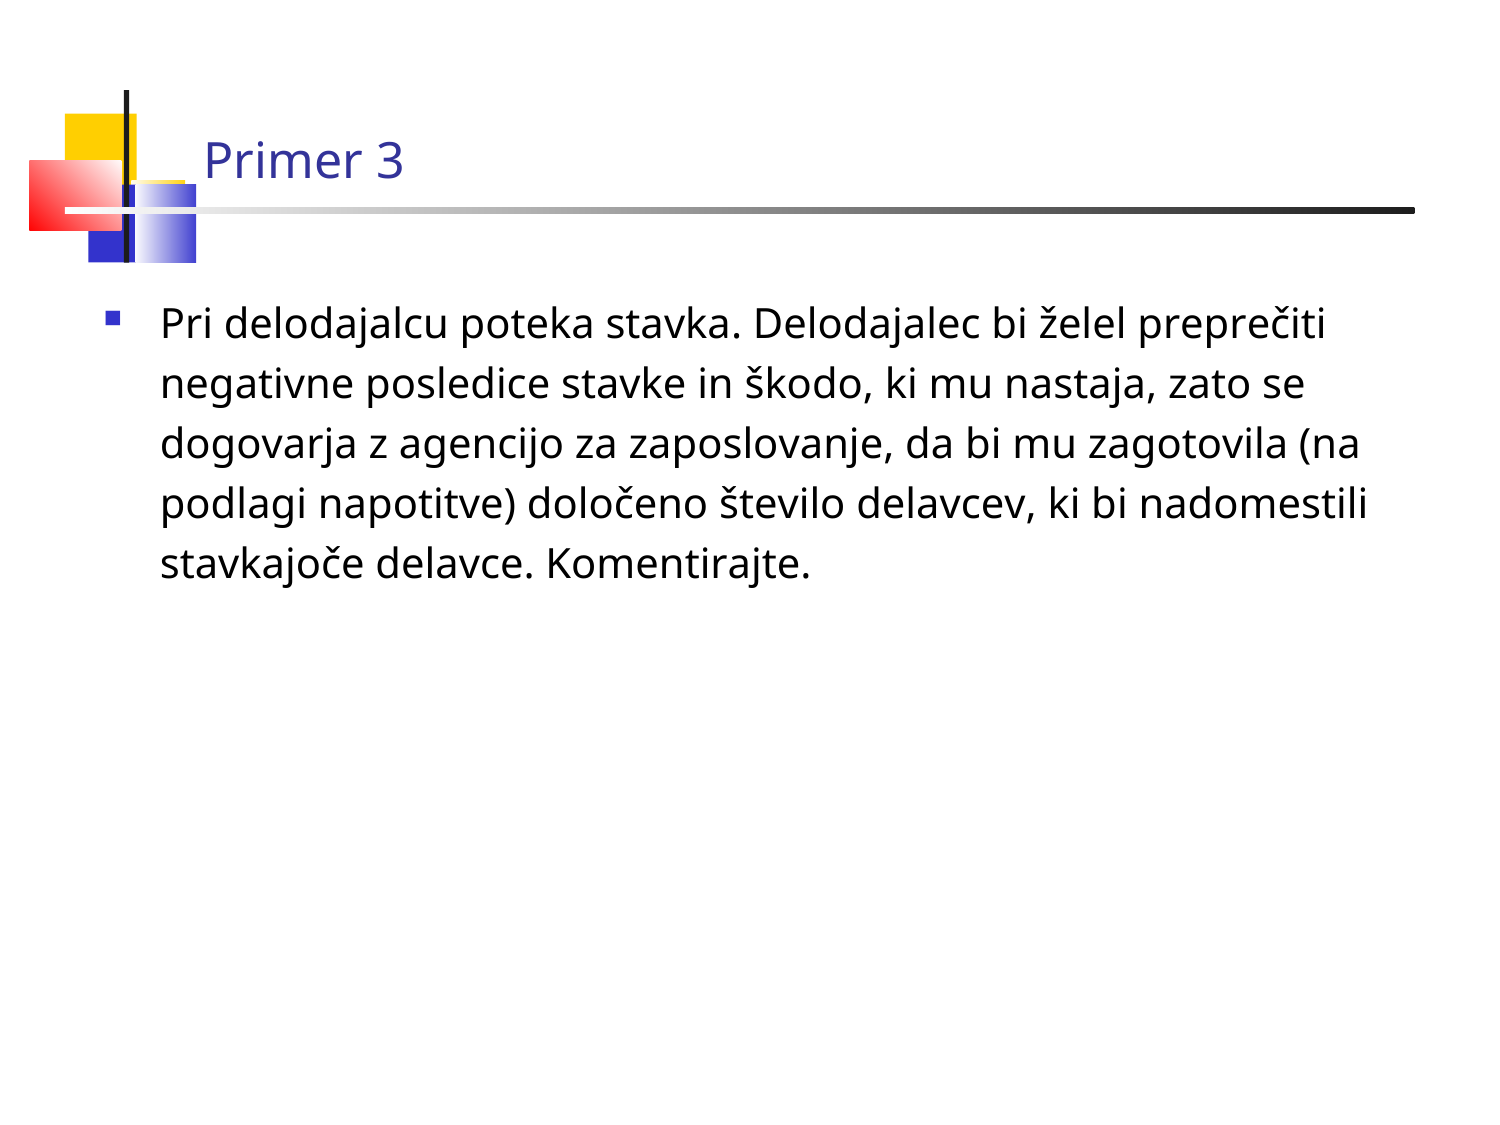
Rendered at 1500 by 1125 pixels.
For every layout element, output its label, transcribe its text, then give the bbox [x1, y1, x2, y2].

list Pri delodajalcu poteka stavka. Delodajalec bi želel preprečiti negativne posledice stavke in škodo, ki mu nastaja, zato se dogovarja z agencijo za zaposlovanje, da bi mu zagotovila (na podlagi napotitve) določeno število delavcev, ki bi nadomestili stavkajoče delavce. Komentirajte. [88, 278, 1388, 1007]
title Primer 3 [188, 78, 1468, 197]
